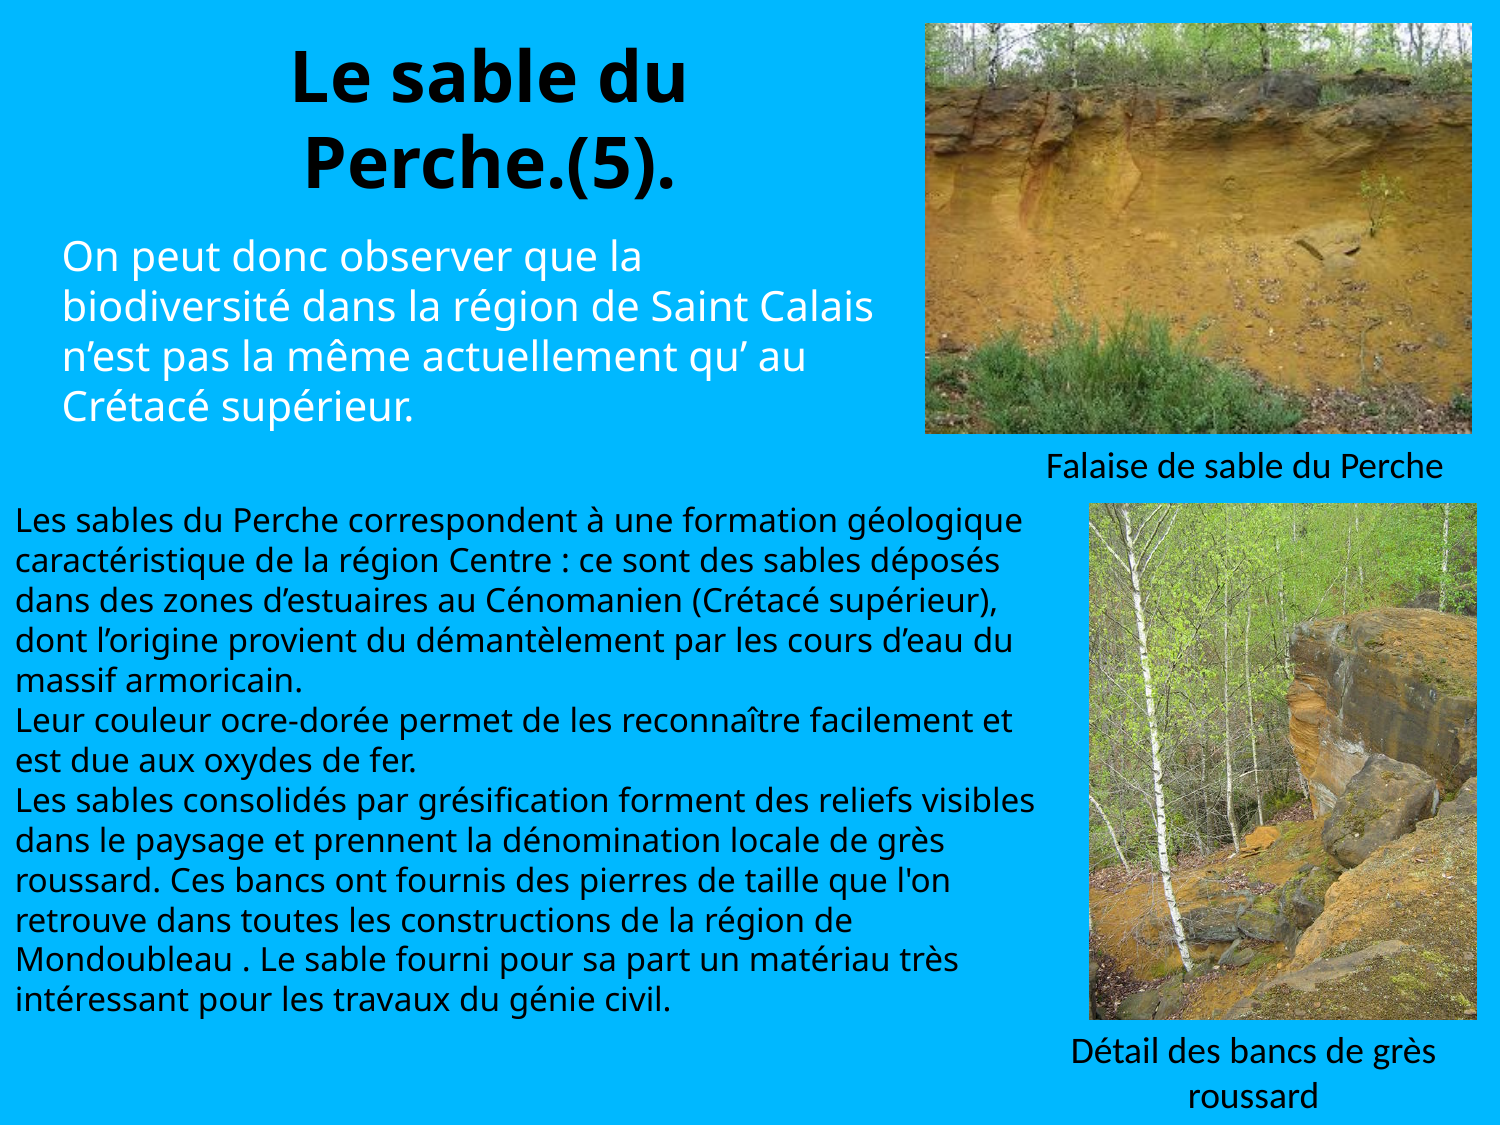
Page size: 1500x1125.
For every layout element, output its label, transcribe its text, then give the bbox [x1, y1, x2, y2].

text_box Falaise de sable du Perche [1031, 433, 1465, 494]
text_box Les sables du Perche correspondent à une formation géologique caractéristique de la région Centre : ce sont des sables déposés dans des zones d’estuaires au Cénomanien (Crétacé supérieur), dont l’origine provient du démantèlement par les cours d’eau du massif armoricain. Leur couleur ocre-dorée permet de les reconnaître facilement et est due aux oxydes de fer. Les sables consolidés par grésification forment des reliefs visibles dans le paysage et prennent la dénomination locale de grès roussard. Ces bancs ont fournis des pierres de taille que l'on retrouve dans toutes les constructions de la région de Mondoubleau . Le sable fourni pour sa part un matériau très intéressant pour les travaux du génie civil. [0, 492, 1078, 1026]
text_box On peut donc observer que la biodiversité dans la région de Saint Calais n’est pas la même actuellement qu’ au Crétacé supérieur. [46, 222, 891, 438]
text_box Détail des bancs de grès roussard [1031, 1018, 1477, 1124]
picture [1090, 504, 1476, 1018]
picture [926, 24, 1471, 433]
text_box Le sable du Perche.(5). [140, 23, 839, 211]
